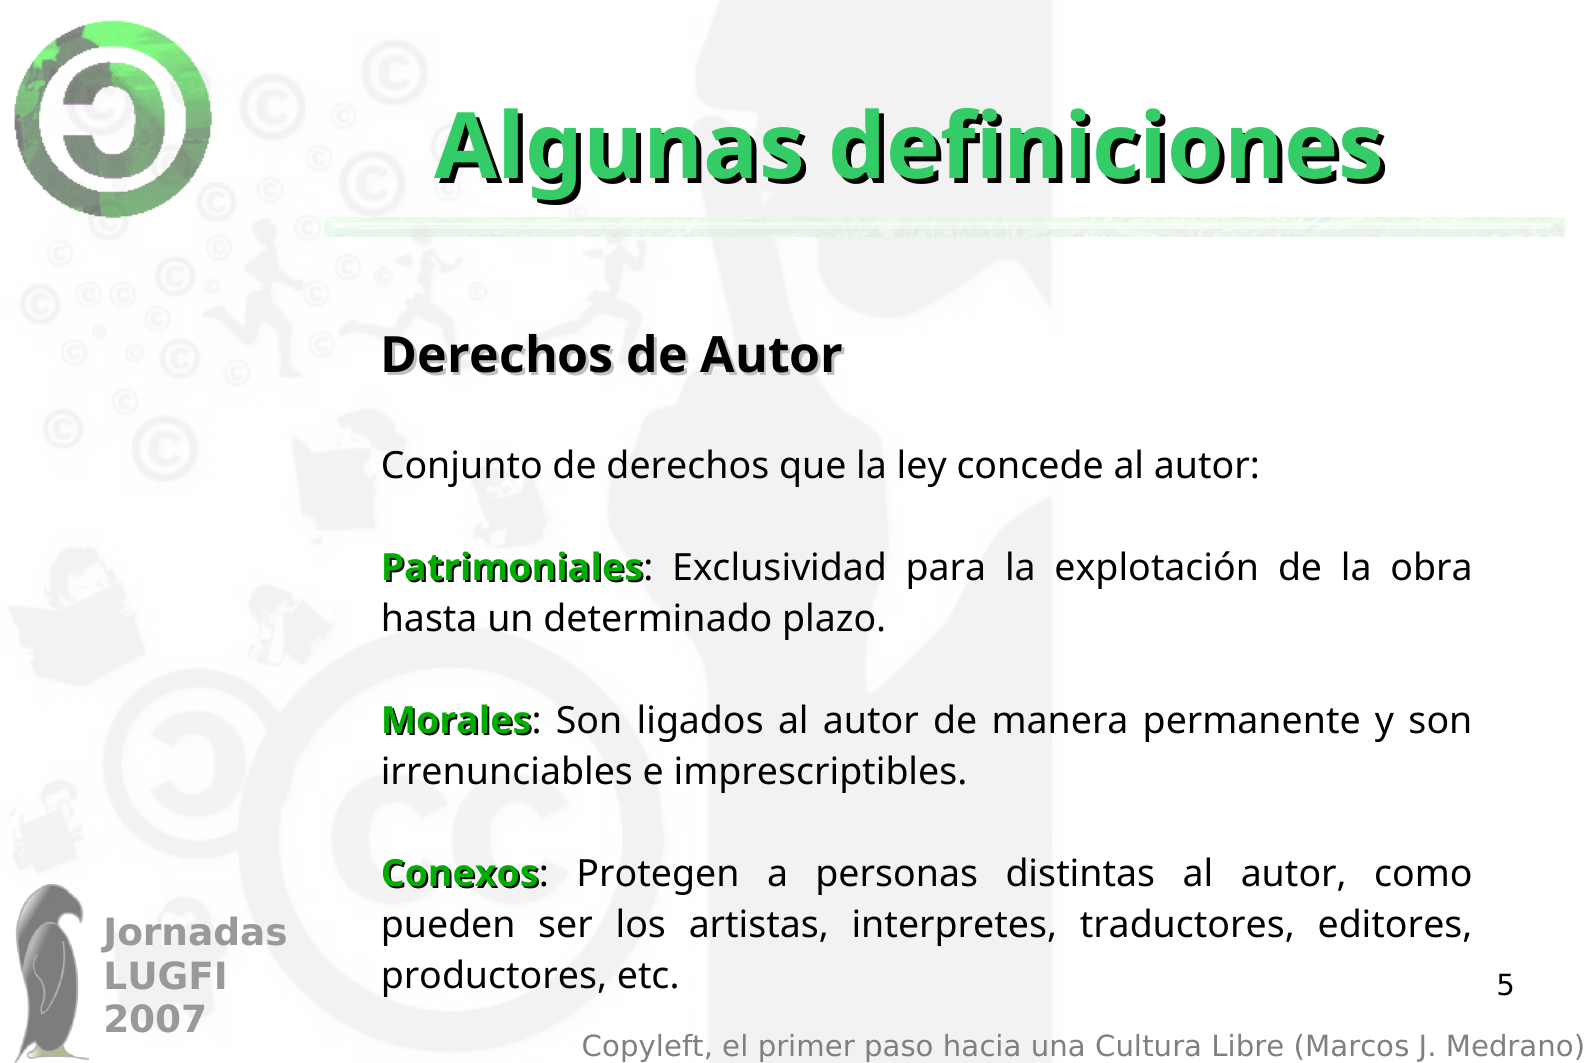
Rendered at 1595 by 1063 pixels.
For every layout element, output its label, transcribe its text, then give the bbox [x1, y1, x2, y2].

text_box Derechos de Autor Conjunto de derechos que la ley concede al autor: Patrimoniales: Exclusividad para la explotación de la obra hasta un determinado plazo. Morales: Son ligados al autor de manera permanente y son irrenunciables e imprescriptibles. Conexos: Protegen a personas distintas al autor, como pueden ser los artistas, interpretes, traductores, editores, productores, etc. [366, 311, 1489, 951]
text_box Algunas definiciones [419, 73, 1595, 195]
